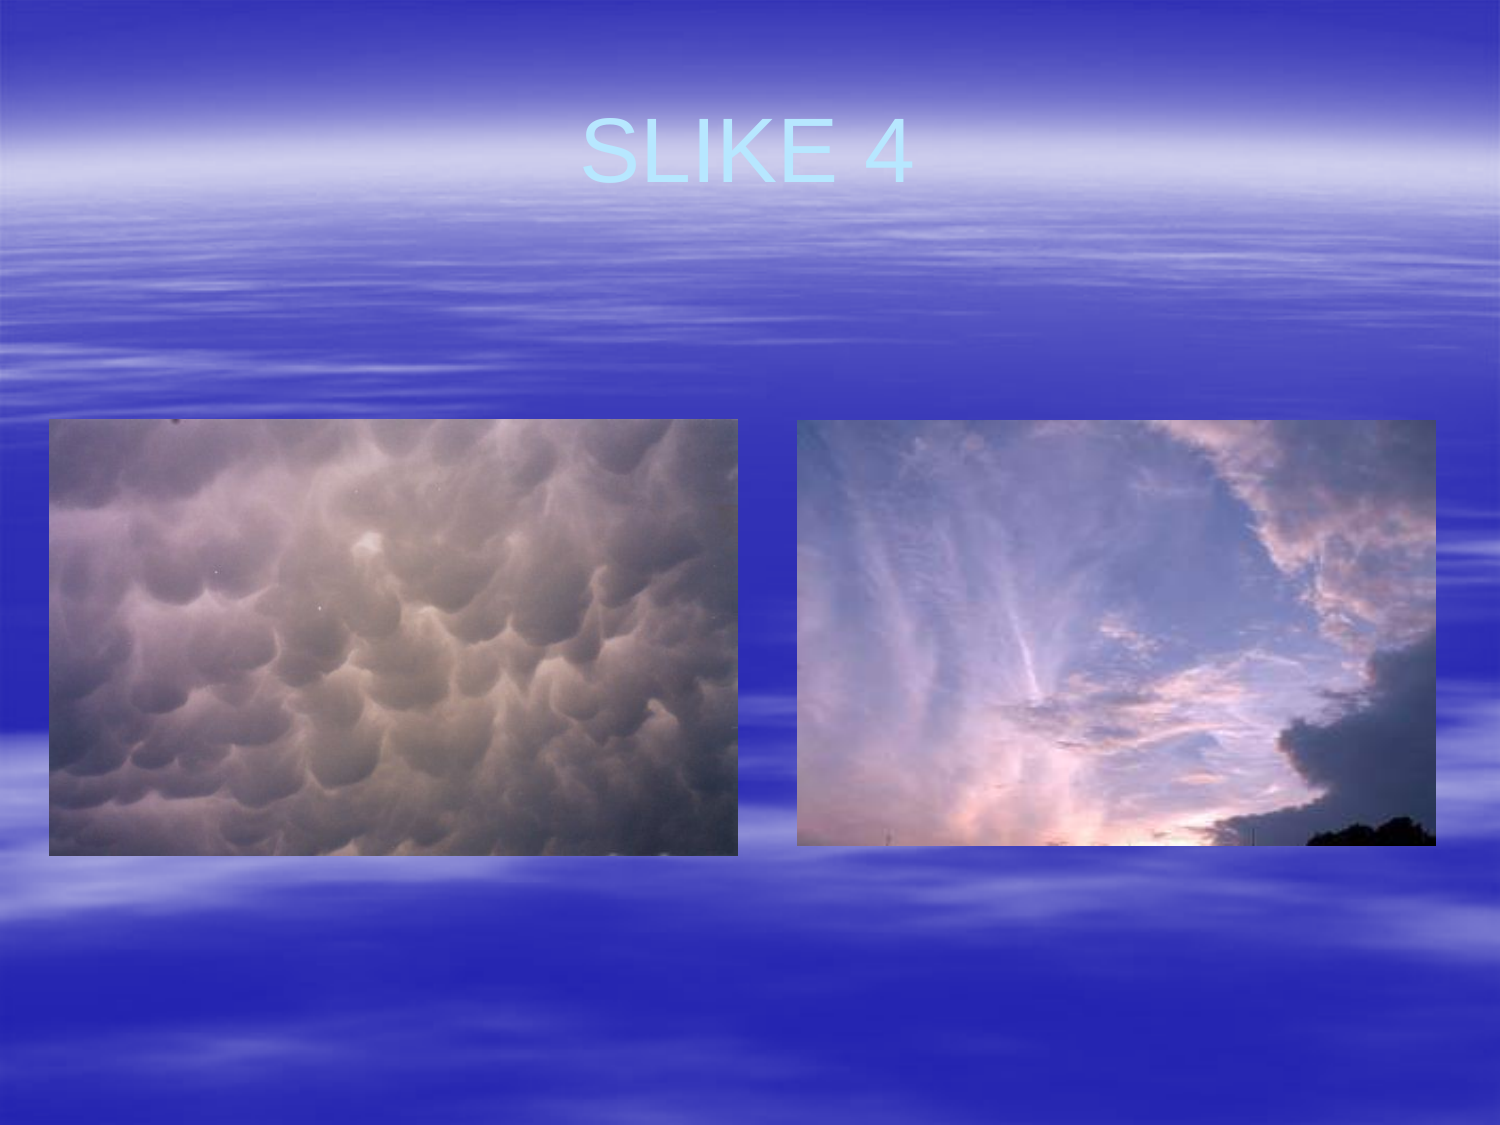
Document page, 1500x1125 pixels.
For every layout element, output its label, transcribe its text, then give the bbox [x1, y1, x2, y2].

title SLIKE 4 [49, 37, 1446, 255]
picture [0, 0, 1500, 1125]
